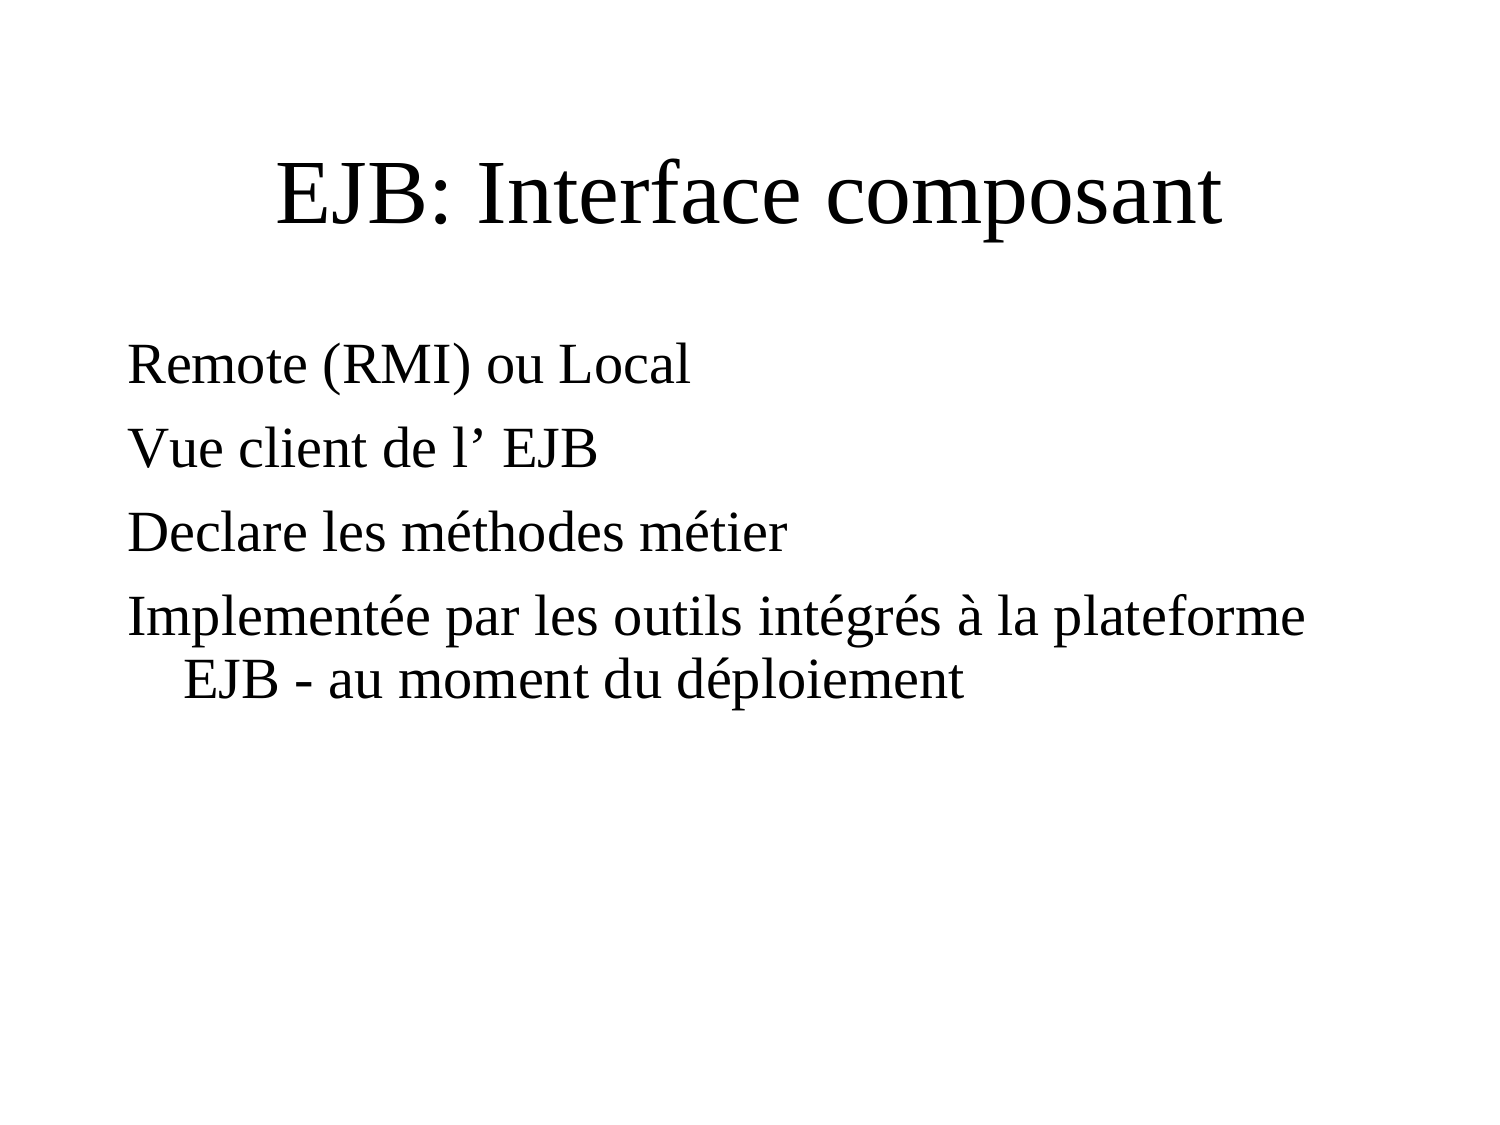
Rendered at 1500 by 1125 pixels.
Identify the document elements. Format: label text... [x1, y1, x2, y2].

title EJB: Interface composant [112, 99, 1388, 288]
list Remote (RMI) ou Local Vue client de l’ EJB Declare les méthodes métier Implementée par les outils intégrés à la plateforme EJB - au moment du déploiement [112, 324, 1388, 1000]
